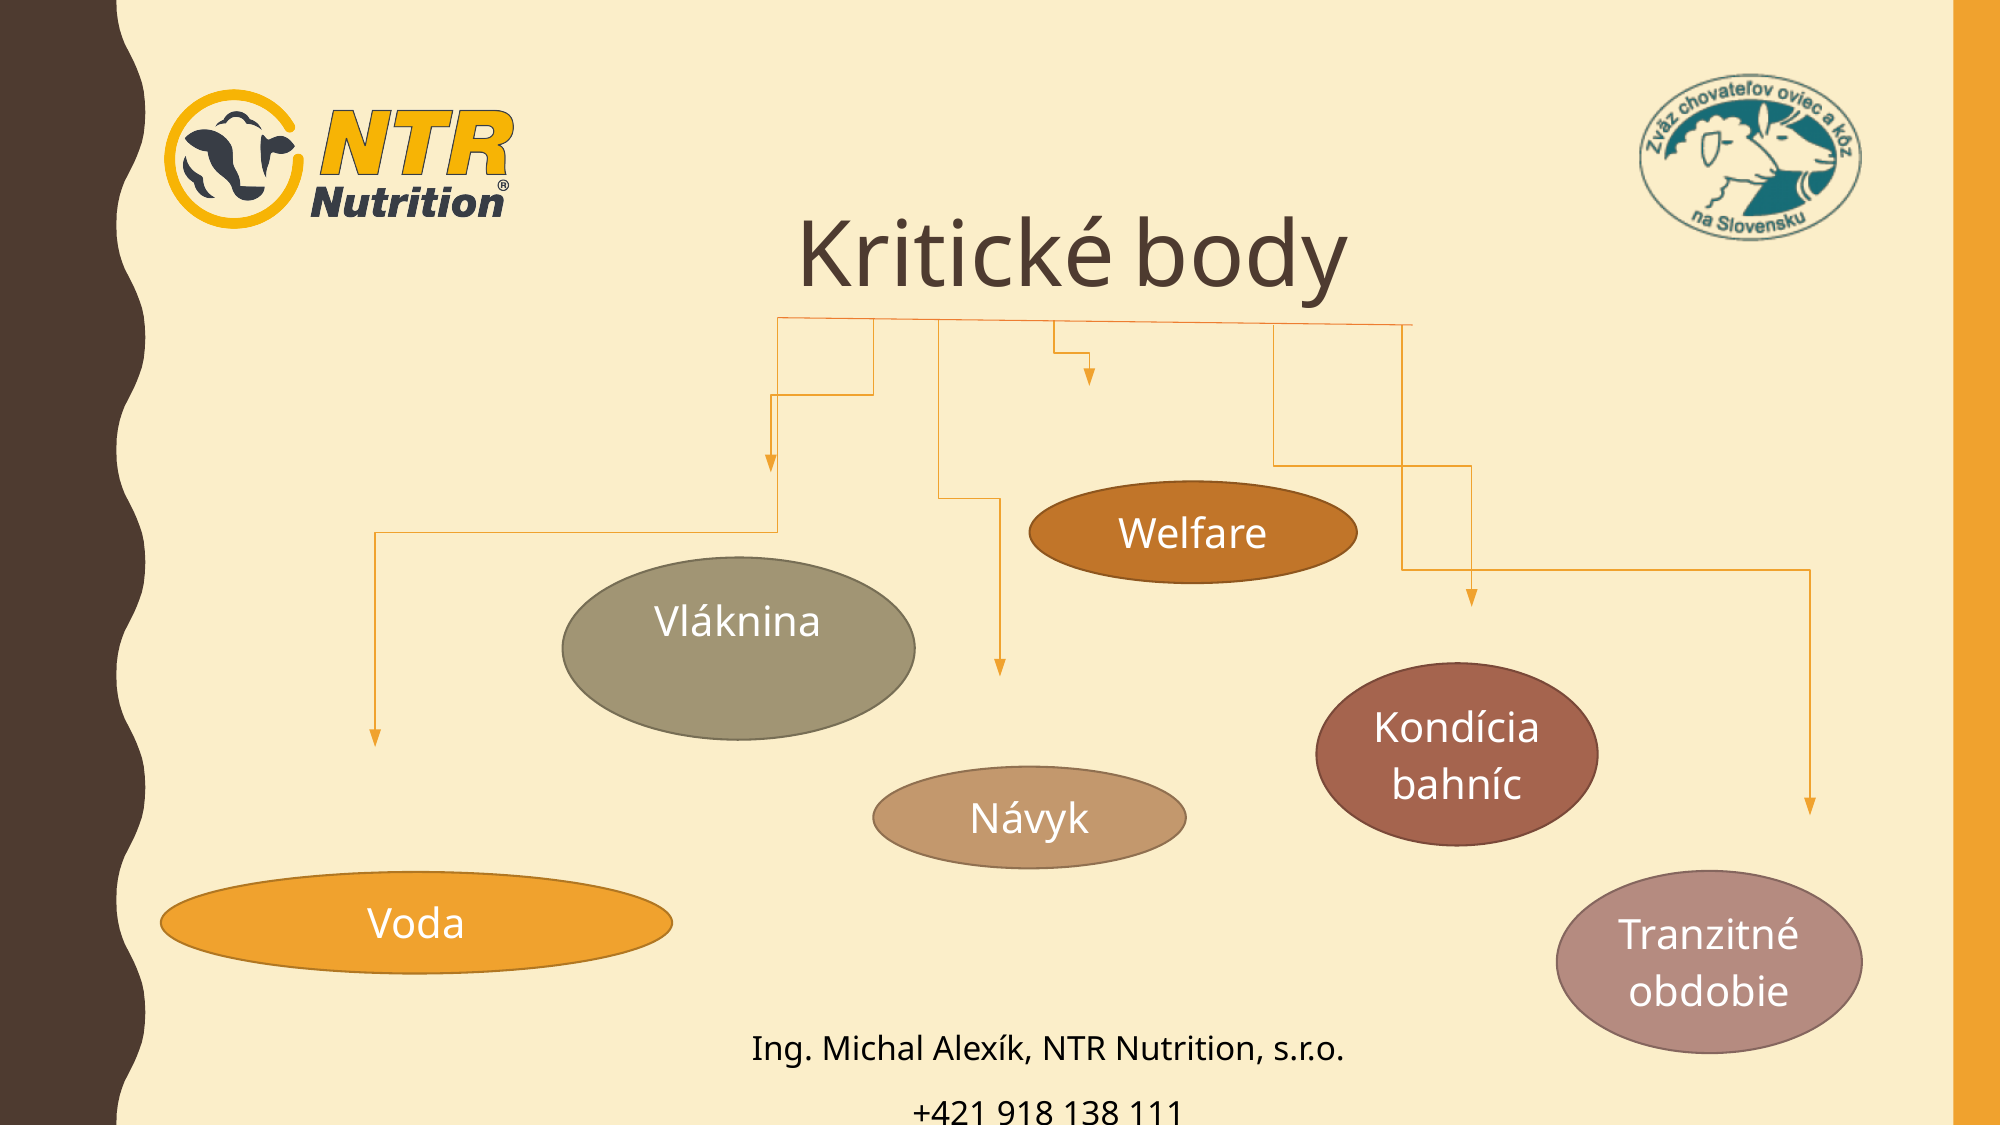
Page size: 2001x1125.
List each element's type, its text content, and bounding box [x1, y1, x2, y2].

picture [164, 89, 514, 229]
text_box Kondícia bahníc [1316, 663, 1598, 846]
text_box Vláknina [562, 557, 915, 740]
text_box Voda [160, 871, 673, 974]
text_box Návyk [873, 766, 1186, 869]
text_box Ing. Michal Alexík, NTR Nutrition, s.r.o. +421 918 138 111 [298, 1013, 1799, 1125]
picture [1638, 45, 1862, 270]
text_box Welfare [1029, 481, 1357, 584]
title Kritické body [209, 200, 1935, 315]
text_box Tranzitné obdobie [1556, 870, 1862, 1054]
